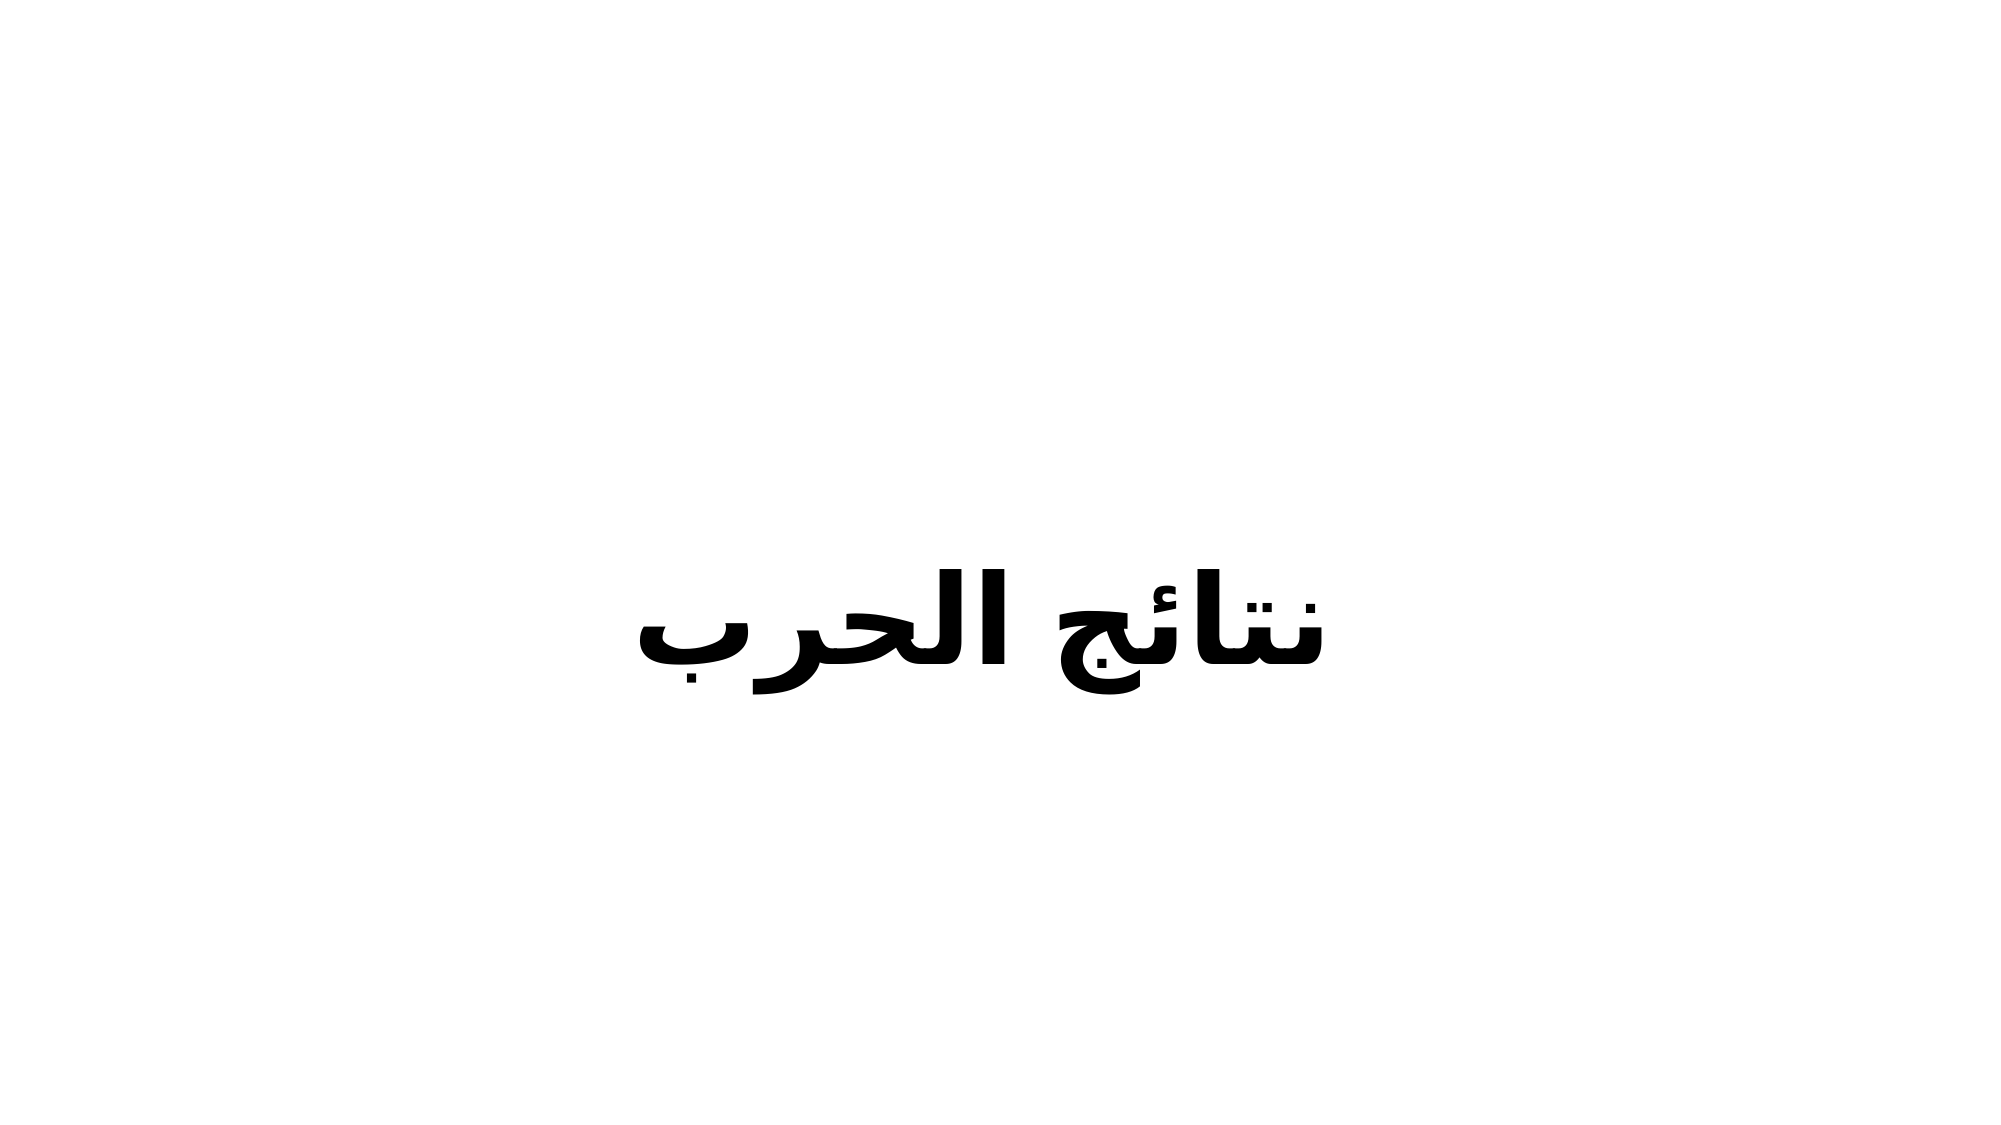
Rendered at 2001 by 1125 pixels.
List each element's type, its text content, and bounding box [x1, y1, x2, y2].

text_box نتائج الحرب [500, 532, 1501, 699]
